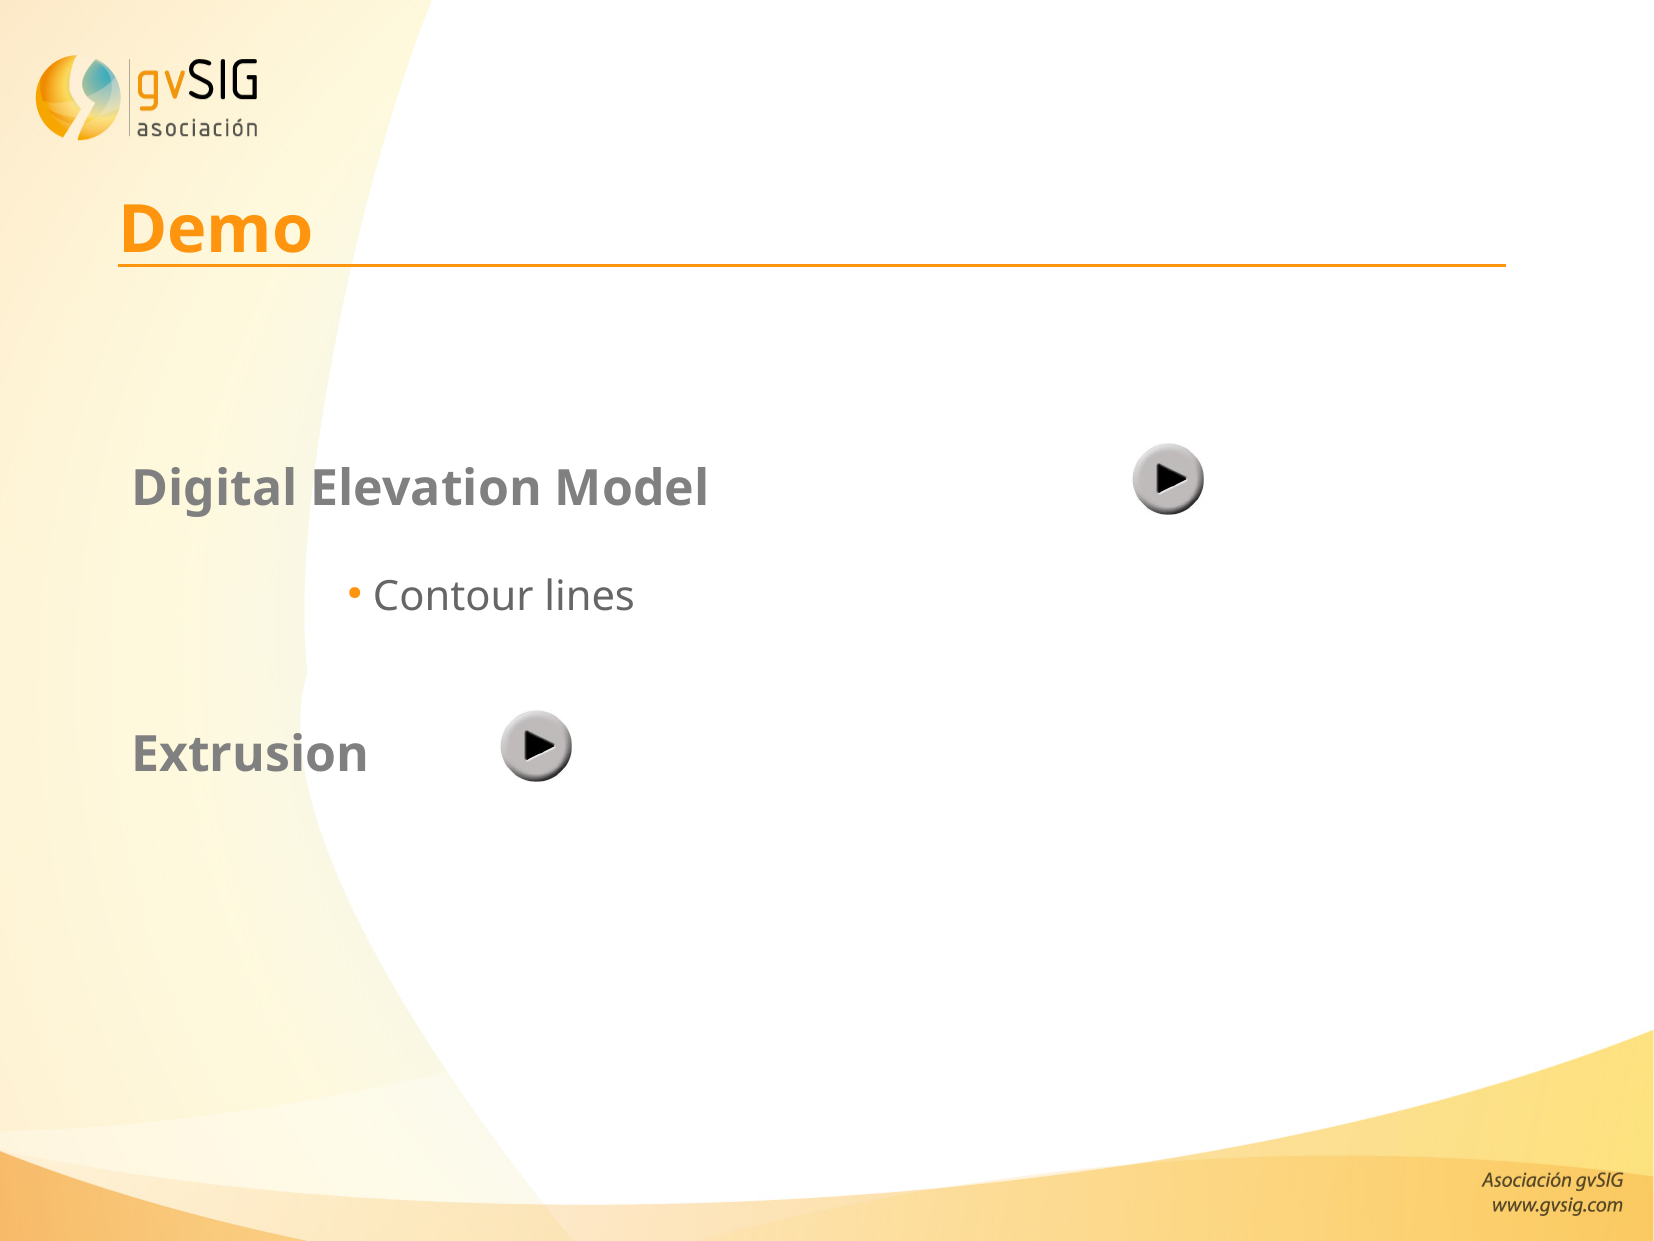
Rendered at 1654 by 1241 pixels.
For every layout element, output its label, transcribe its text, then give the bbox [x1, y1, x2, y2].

title Extrusion [118, 708, 1086, 797]
picture [0, 0, 1654, 1241]
text_box Contour lines [332, 530, 793, 594]
title Demo [118, 177, 1607, 276]
title Digital Elevation Model [118, 441, 1086, 531]
